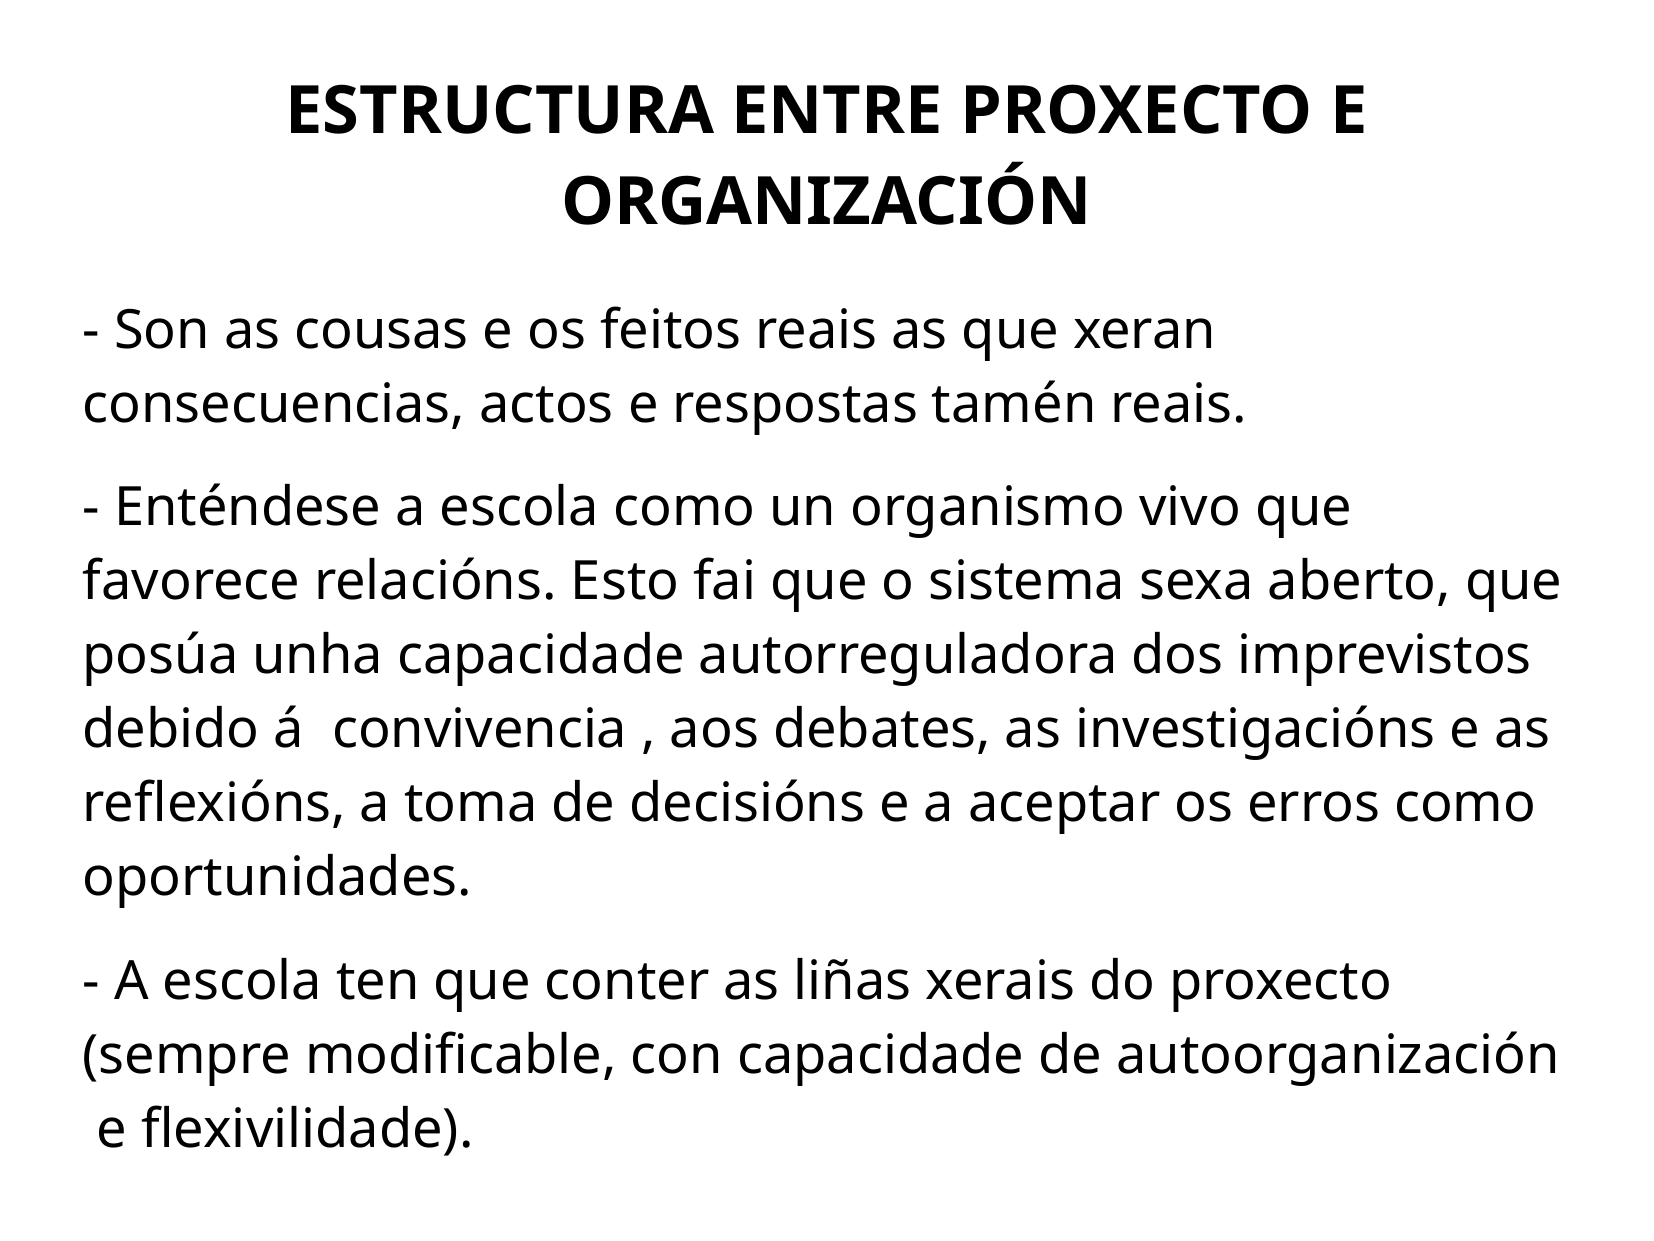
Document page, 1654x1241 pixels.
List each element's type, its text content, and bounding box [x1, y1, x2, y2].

list - Son as cousas e os feitos reais as que xeran consecuencias, actos e respostas tamén reais. - Enténdese a escola como un organismo vivo que favorece relacións. Esto fai que o sistema sexa aberto, que posúa unha capacidade autorreguladora dos imprevistos debido á convivencia , aos debates, as investigacións e as reflexións, a toma de decisións e a aceptar os erros como oportunidades. - A escola ten que conter as liñas xerais do proxecto (sempre modificable, con capacidade de autoorganización e flexivilidade). [82, 290, 1571, 1182]
title ESTRUCTURA ENTRE PROXECTO E ORGANIZACIÓN [82, 49, 1571, 257]
